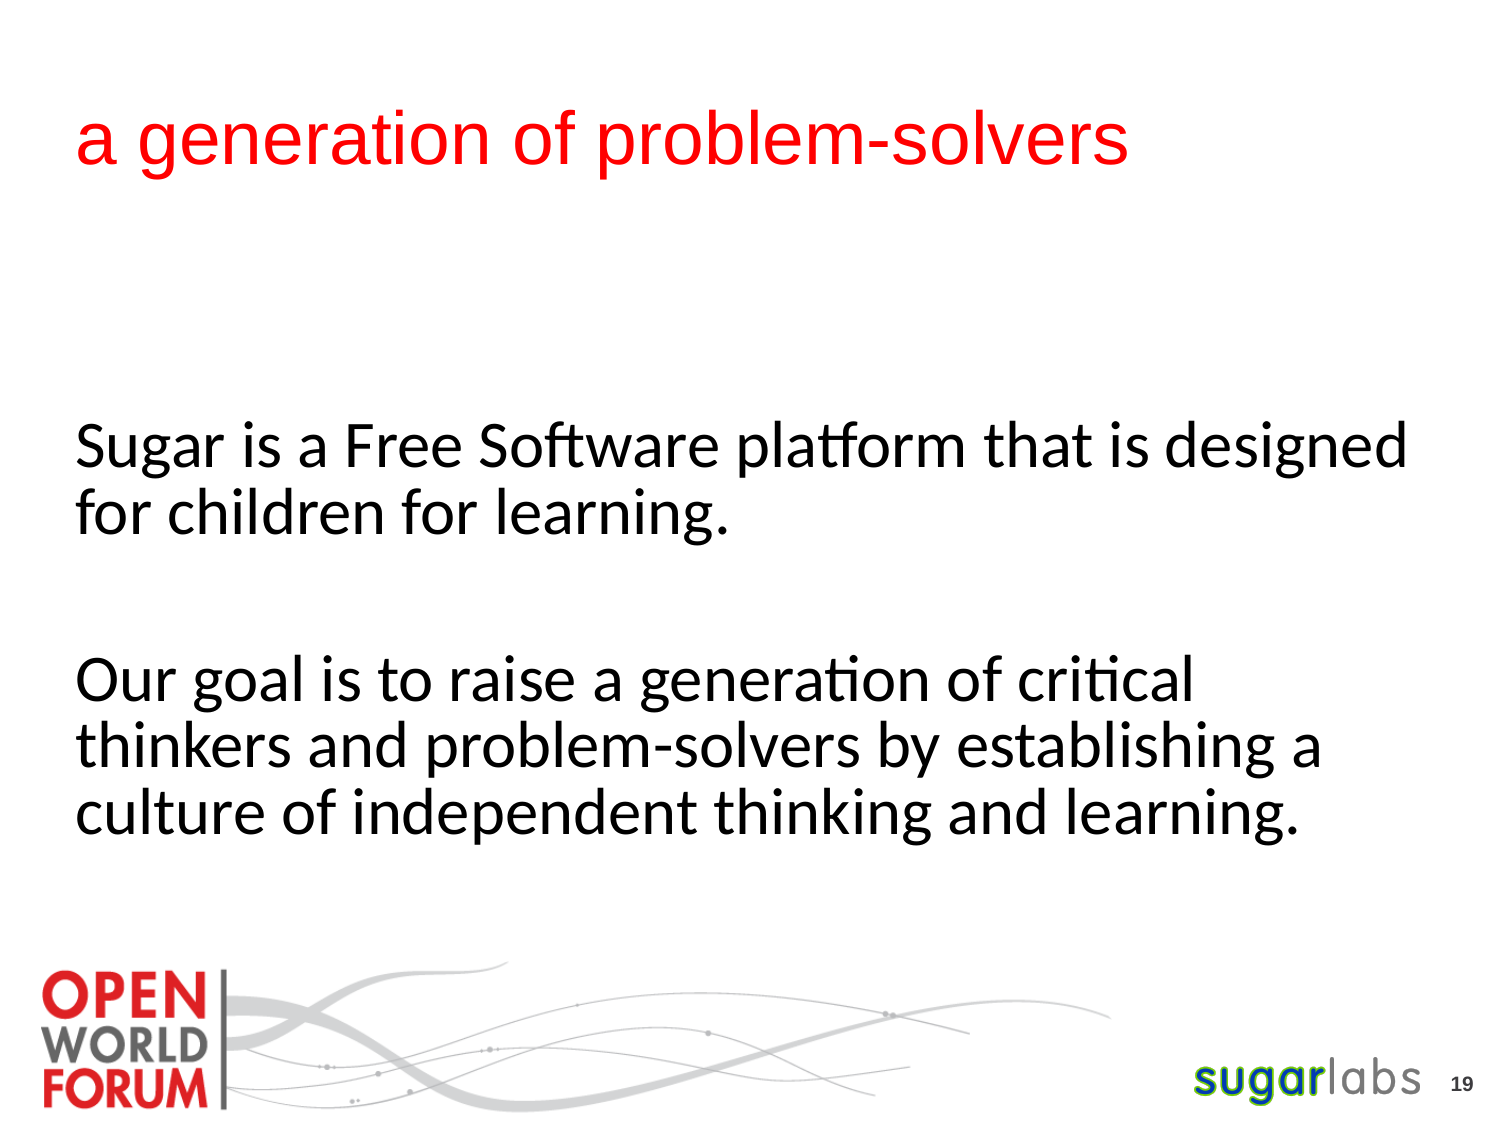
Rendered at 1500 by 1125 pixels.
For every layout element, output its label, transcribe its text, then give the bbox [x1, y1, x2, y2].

picture [1194, 1057, 1420, 1106]
subtitle Sugar is a Free Software platform that is designed for children for learning. Our goal is to raise a generation of critical thinkers and problem-solvers by establishing a culture of independent thinking and learning. [75, 263, 1425, 1006]
picture [41, 957, 1112, 1119]
title a generation of problem-solvers [75, 52, 1425, 226]
